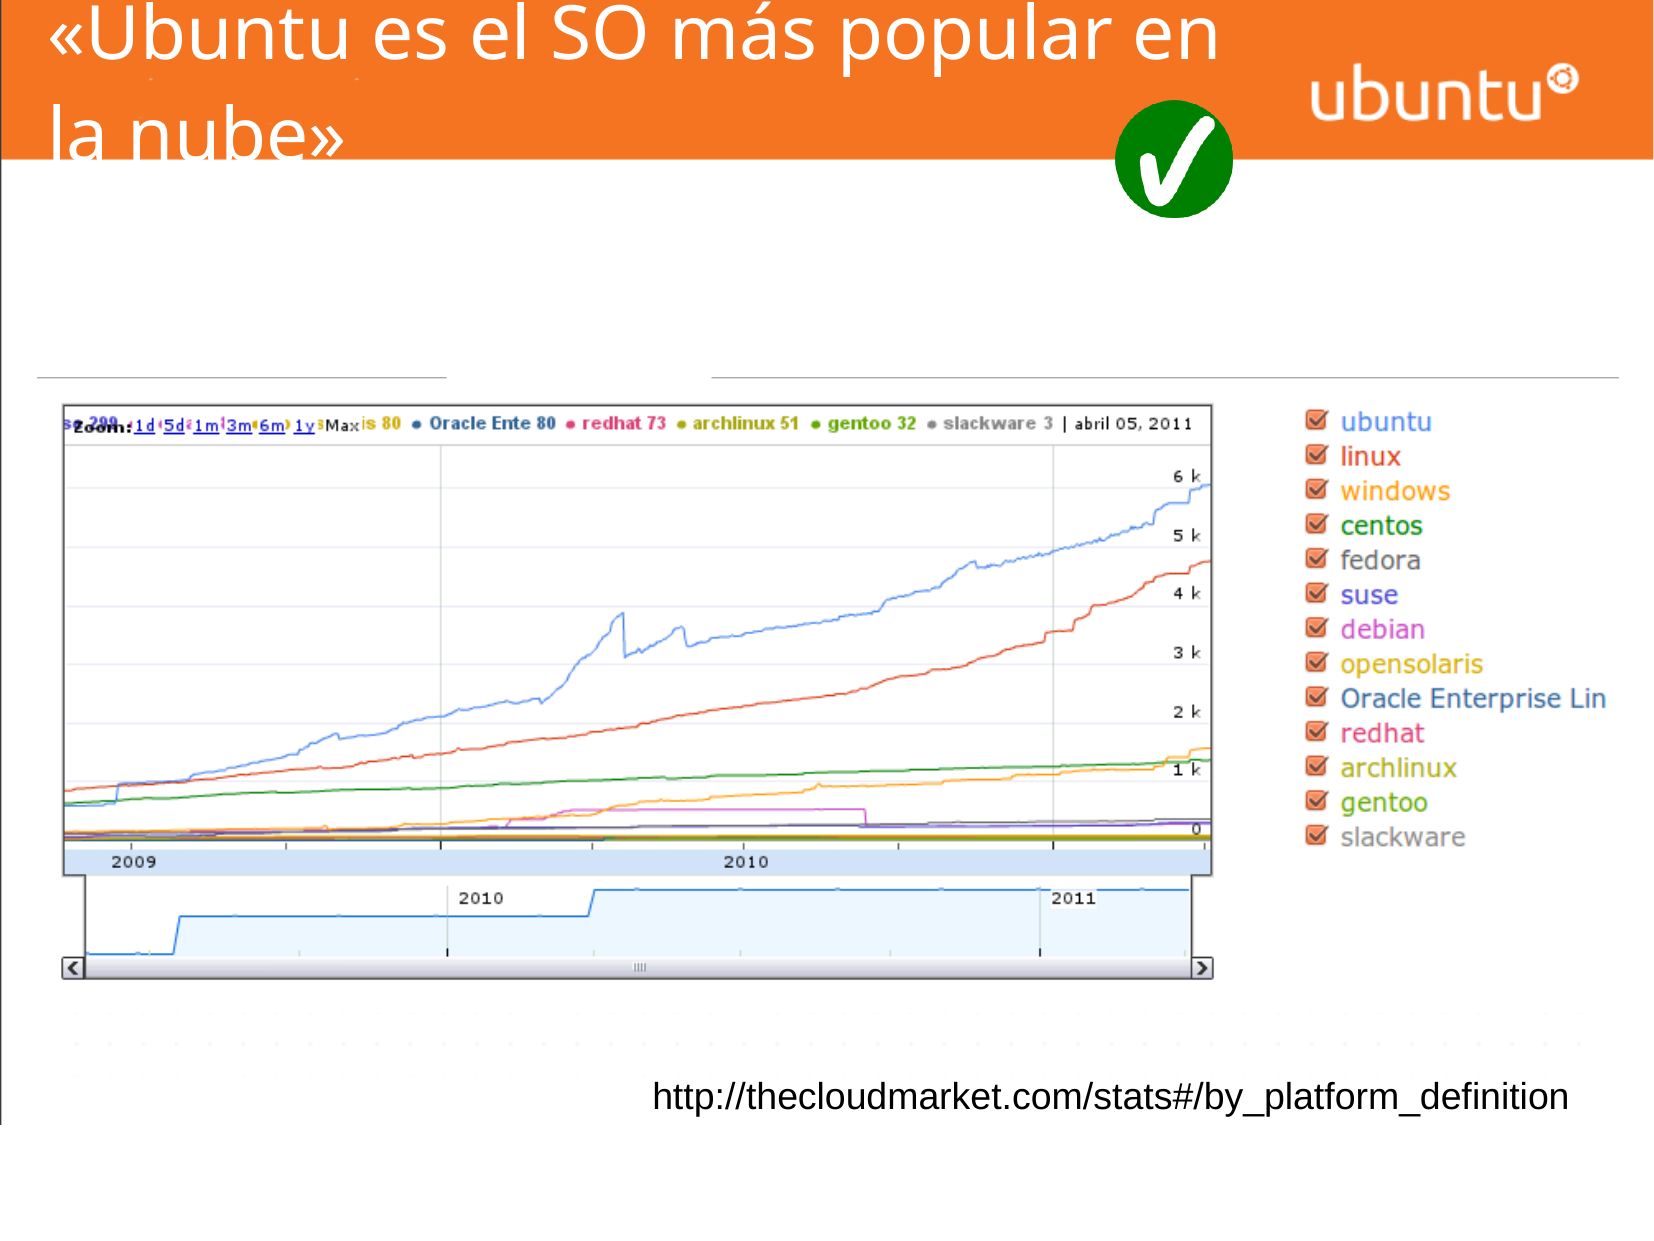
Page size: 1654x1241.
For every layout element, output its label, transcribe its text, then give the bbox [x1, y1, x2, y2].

title «Ubuntu es el SO más popular en la nube» [47, 0, 1238, 168]
text_box http://thecloudmarket.com/stats#/by_platform_definition [637, 1068, 1613, 1126]
picture [0, 0, 1654, 1125]
